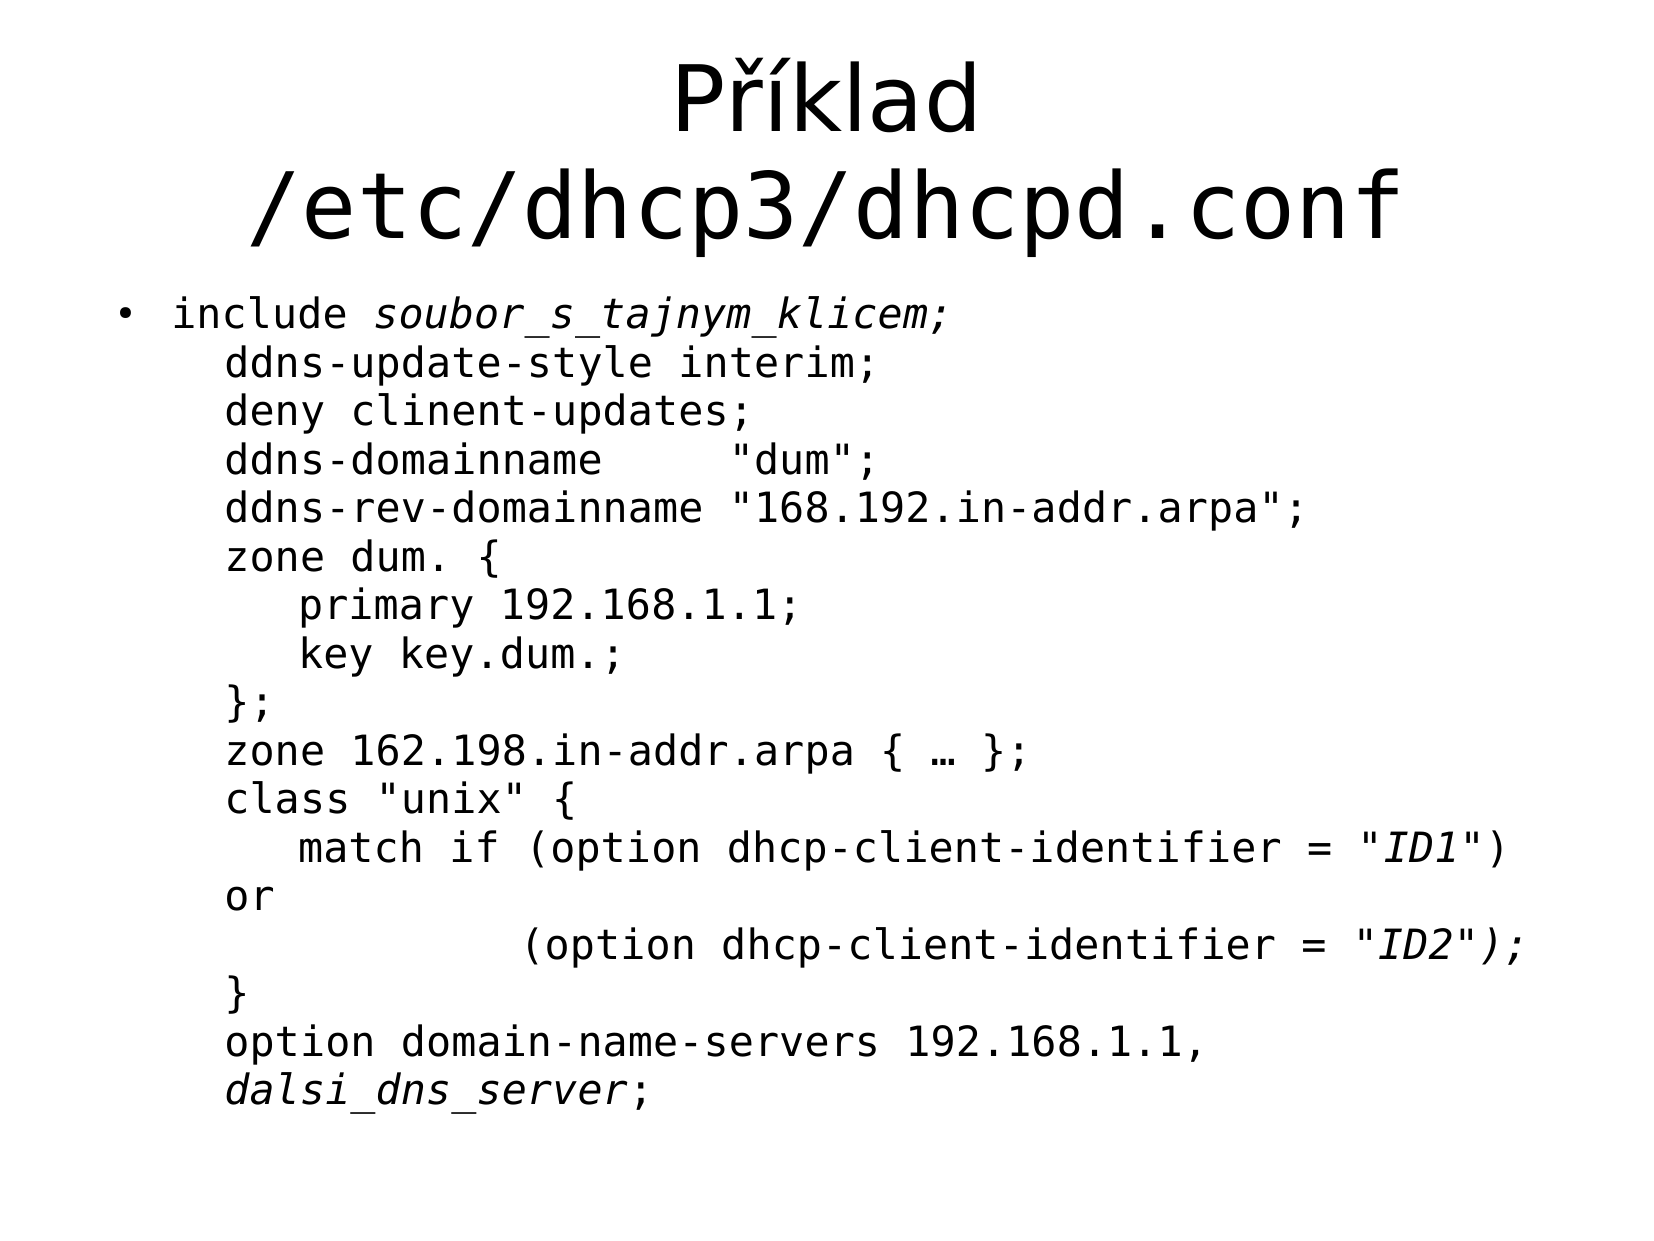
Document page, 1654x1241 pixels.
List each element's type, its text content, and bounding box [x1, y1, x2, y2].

title Příklad /etc/dhcp3/dhcpd.conf [82, 45, 1571, 261]
list include soubor_s_tajnym_klicem; ddns-update-style interim; deny clinent-updates; ddns-domainname "dum"; ddns-rev-domainname "168.192.in-addr.arpa"; zone dum. { primary 192.168.1.1; key key.dum.; }; zone 162.198.in-addr.arpa { … }; class "unix" { match if (option dhcp-client-identifier = "ID1") or (option dhcp-client-identifier = "ID2"); } option domain-name-servers 192.168.1.1, dalsi_dns_server; [82, 290, 1571, 1109]
